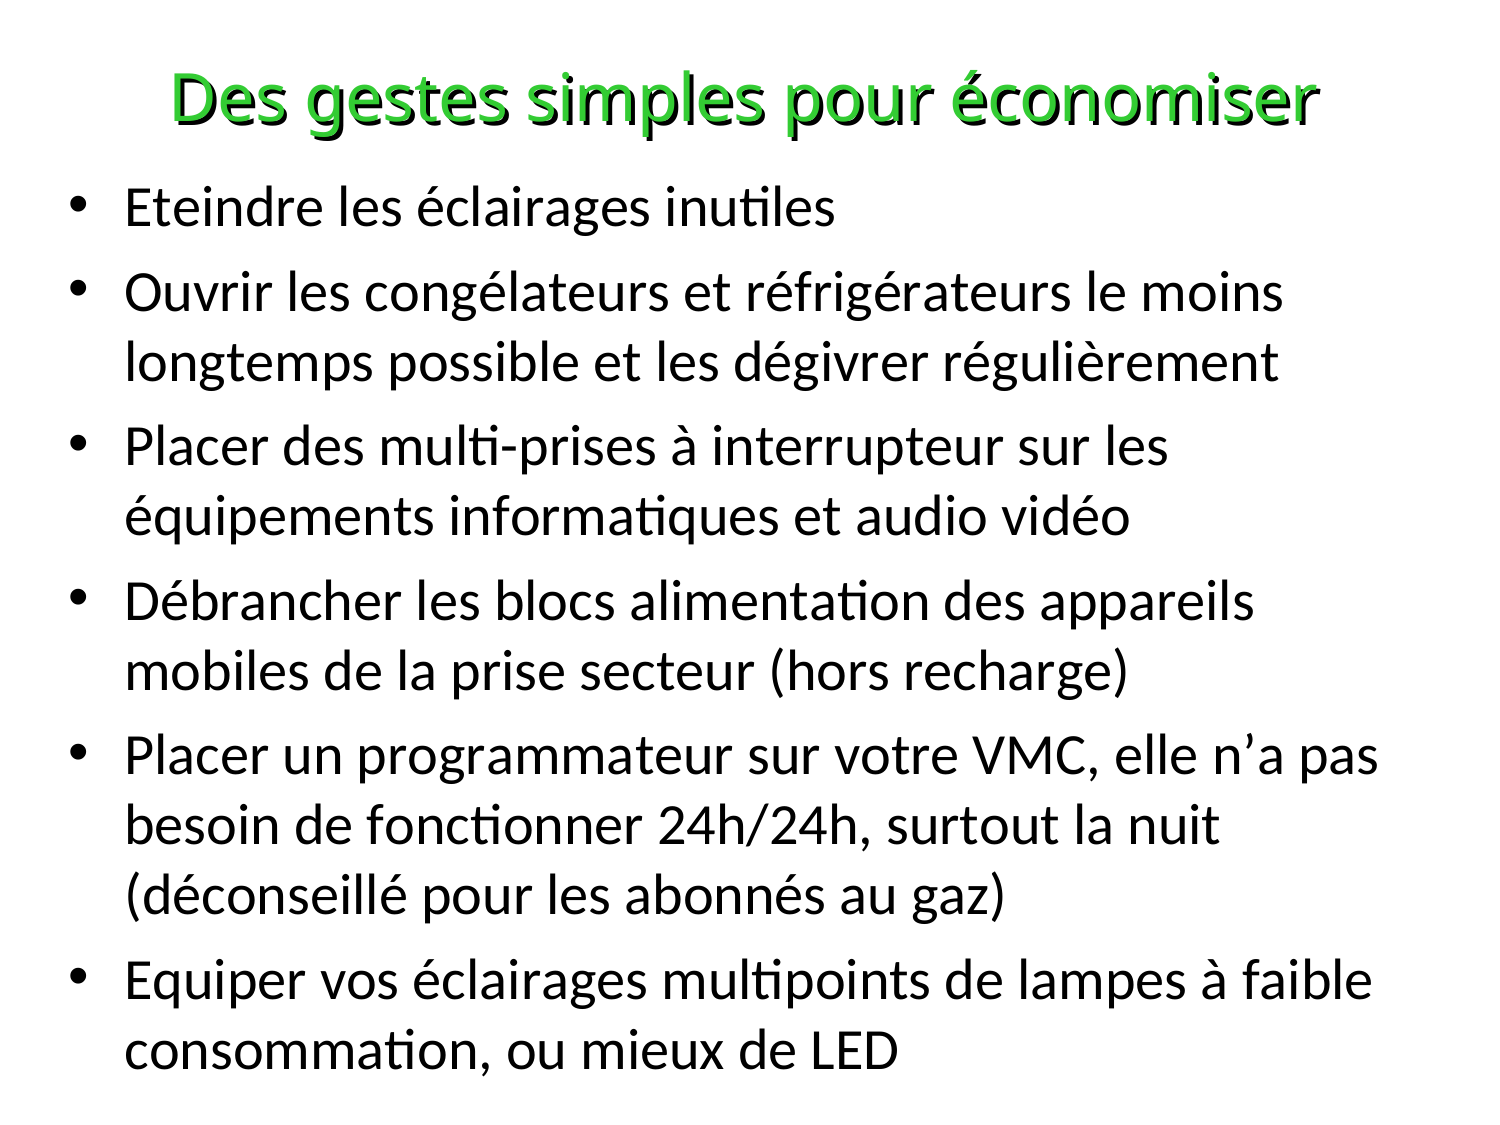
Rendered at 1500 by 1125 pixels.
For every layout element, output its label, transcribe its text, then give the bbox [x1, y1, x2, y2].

list Eteindre les éclairages inutiles Ouvrir les congélateurs et réfrigérateurs le moins longtemps possible et les dégivrer régulièrement Placer des multi-prises à interrupteur sur les équipements informatiques et audio vidéo Débrancher les blocs alimentation des appareils mobiles de la prise secteur (hors recharge) Placer un programmateur sur votre VMC, elle n’a pas besoin de fonctionner 24h/24h, surtout la nuit (déconseillé pour les abonnés au gaz) Equiper vos éclairages multipoints de lampes à faible consommation, ou mieux de LED [53, 160, 1439, 1090]
title Des gestes simples pour économiser [112, 42, 1377, 147]
